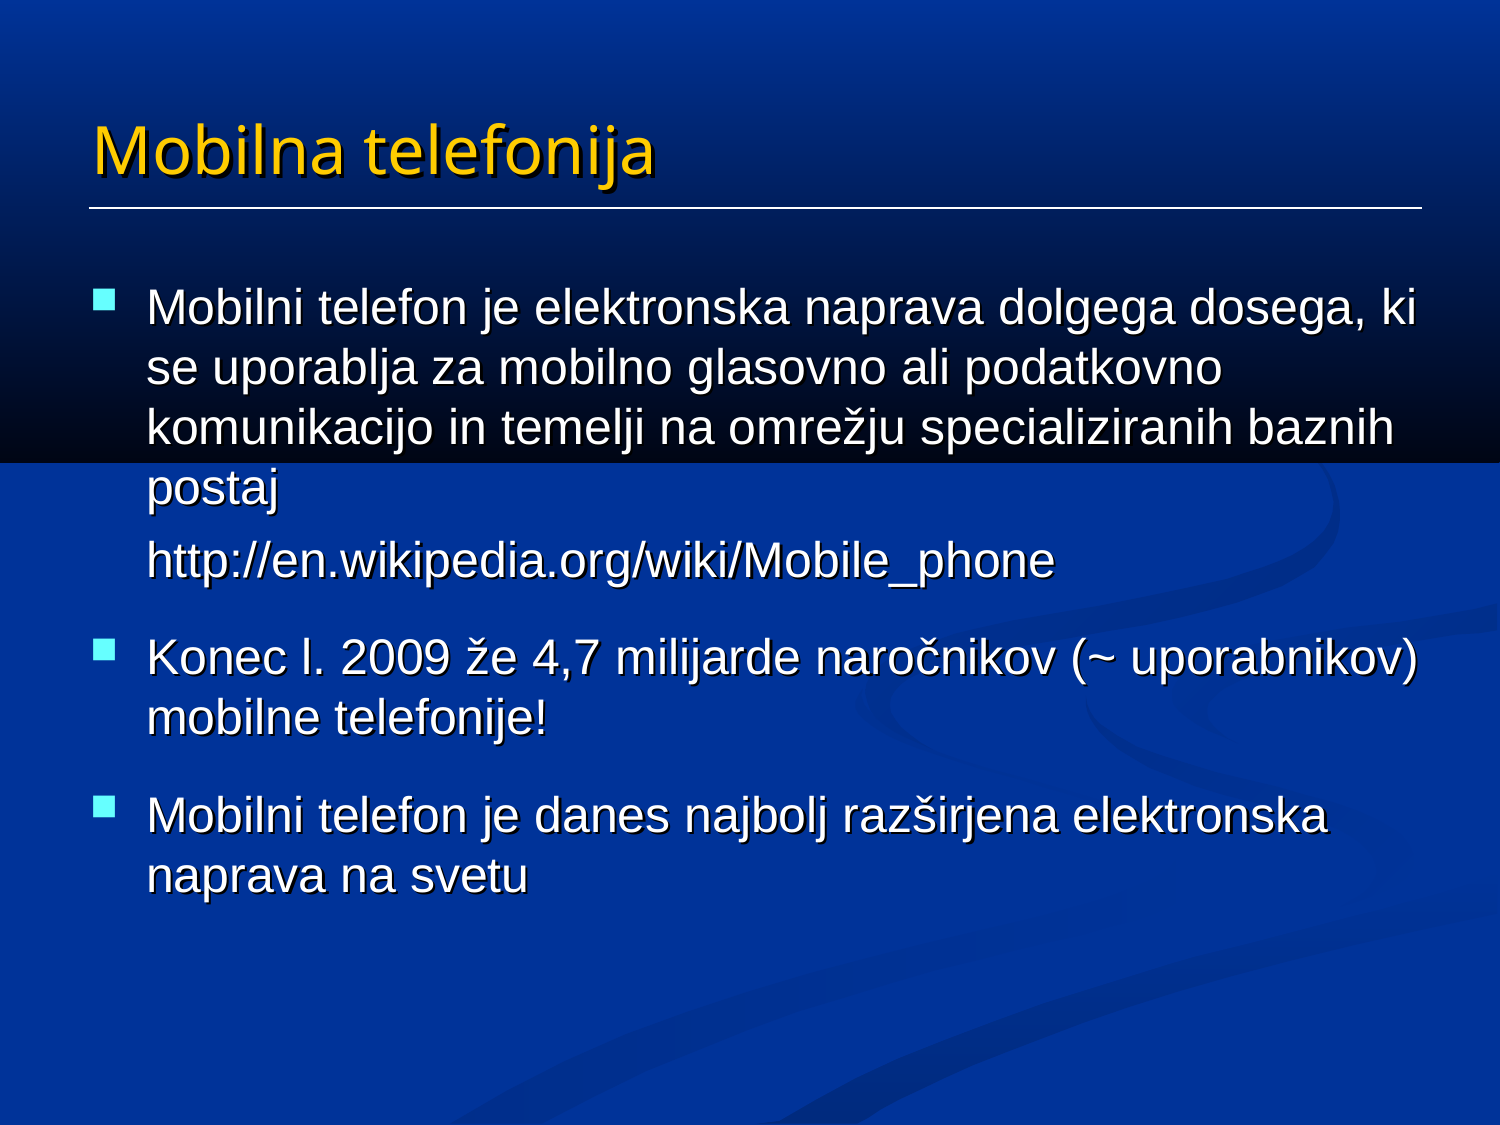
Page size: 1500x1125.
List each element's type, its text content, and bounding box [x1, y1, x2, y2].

text_box Mobilna telefonija [76, 54, 1352, 242]
list Mobilni telefon je elektronska naprava dolgega dosega, ki se uporablja za mobilno glasovno ali podatkovno komunikacijo in temelji na omrežju specializiranih baznih postaj http://en.wikipedia.org/wiki/Mobile_phone Konec l. 2009 že 4,7 milijarde naročnikov (~ uporabnikov) mobilne telefonije! Mobilni telefon je danes najbolj razširjena elektronska naprava na svetu [75, 267, 1454, 1071]
